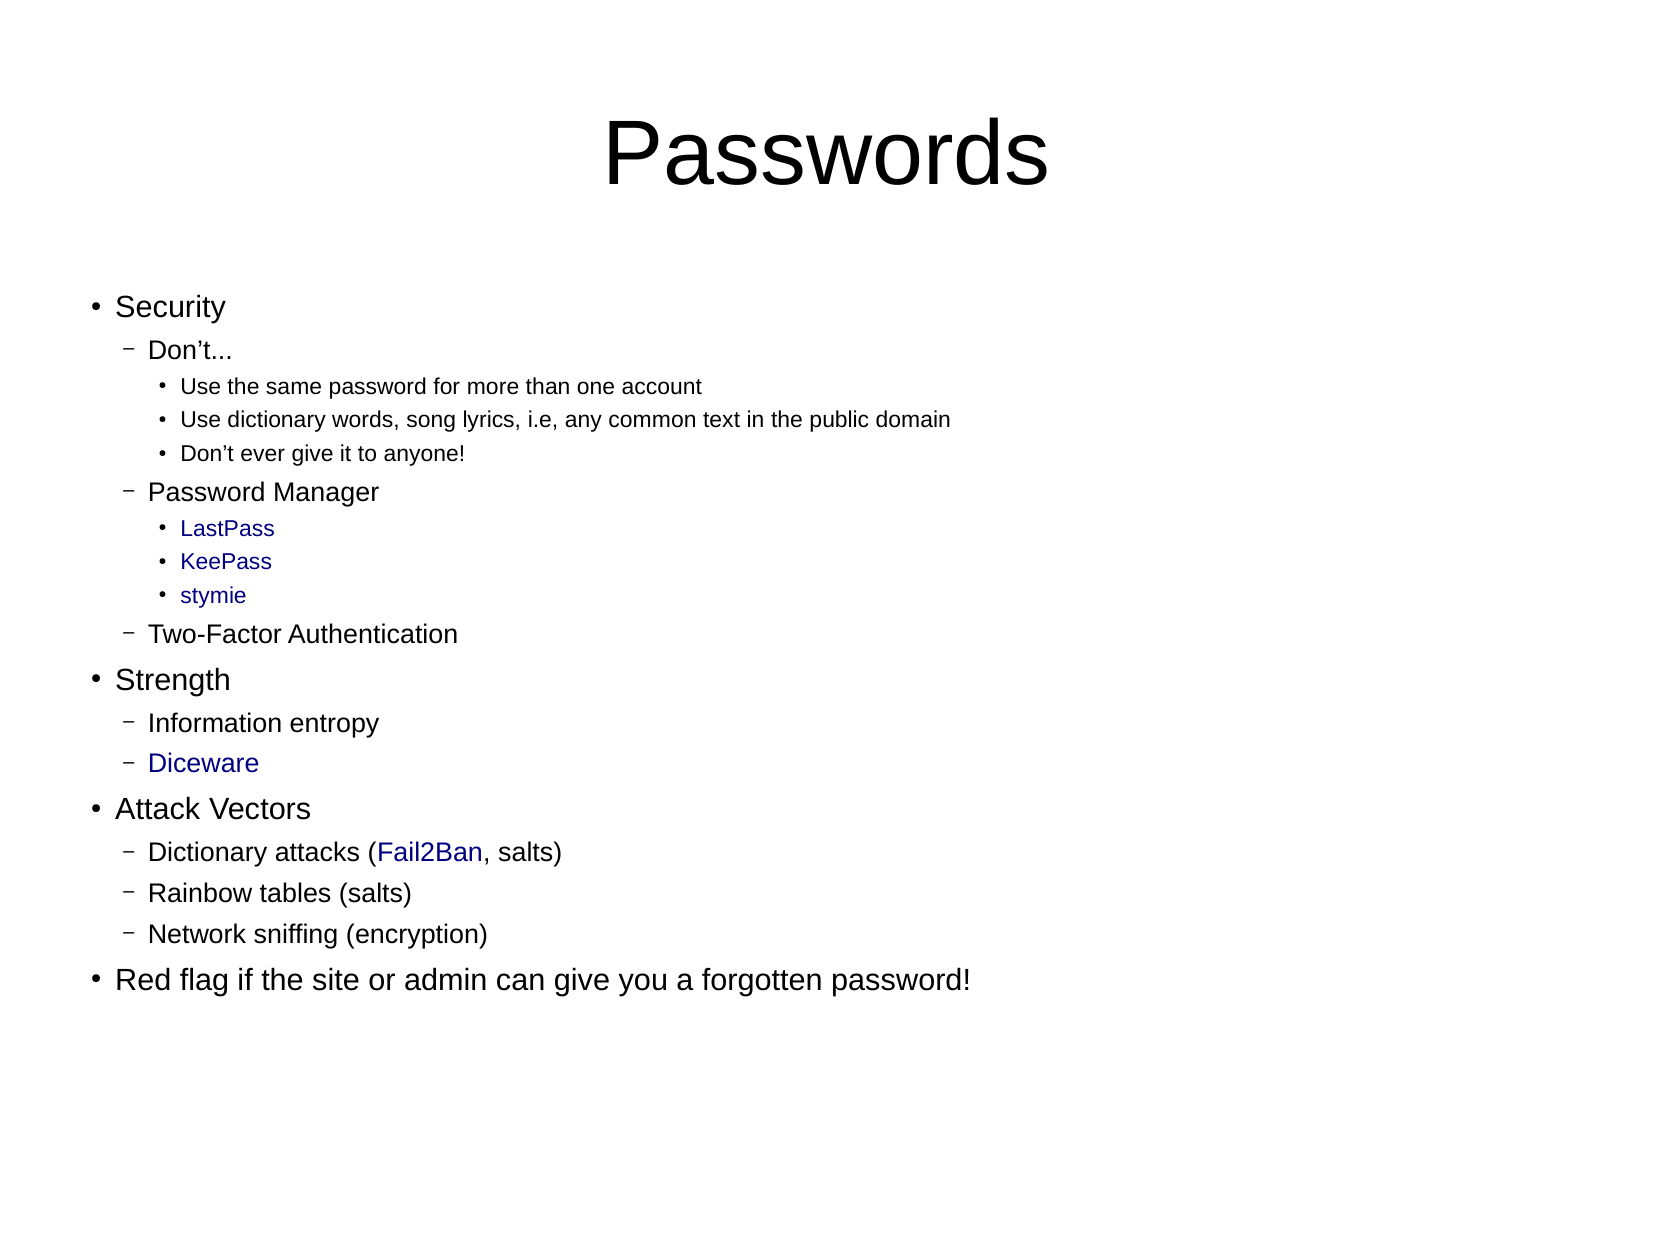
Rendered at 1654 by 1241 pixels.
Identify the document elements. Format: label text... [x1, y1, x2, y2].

list Security Don’t... Use the same password for more than one account Use dictionary words, song lyrics, i.e, any common text in the public domain Don’t ever give it to anyone! Password Manager LastPass KeePass stymie Two-Factor Authentication Strength Information entropy Diceware Attack Vectors Dictionary attacks (Fail2Ban, salts) Rainbow tables (salts) Network sniffing (encryption) Red flag if the site or admin can give you a forgotten password! [82, 290, 1571, 1010]
title Passwords [82, 49, 1571, 257]
